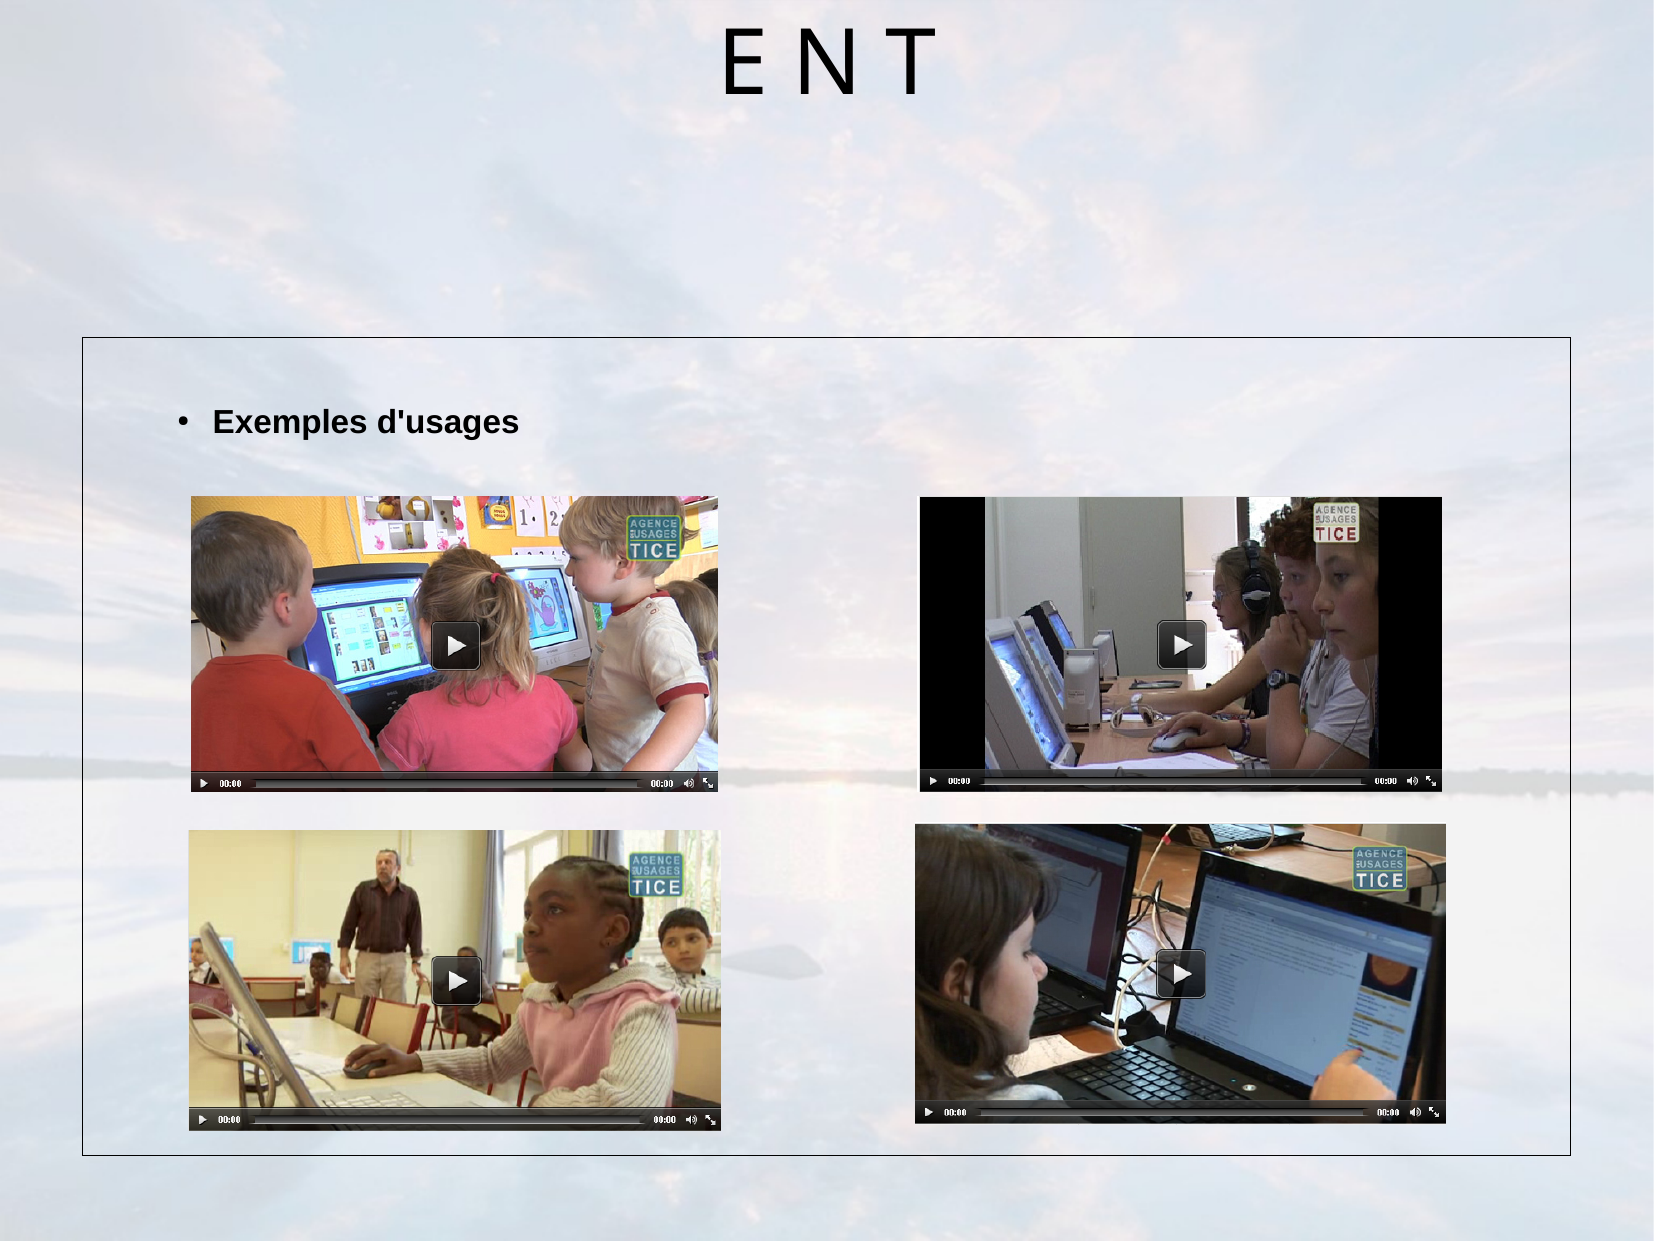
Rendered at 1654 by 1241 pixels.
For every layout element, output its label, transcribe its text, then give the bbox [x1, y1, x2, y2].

title E N T [83, 0, 1572, 170]
text_box Exemples d'usages [82, 337, 1571, 1156]
picture [0, 0, 1654, 1241]
